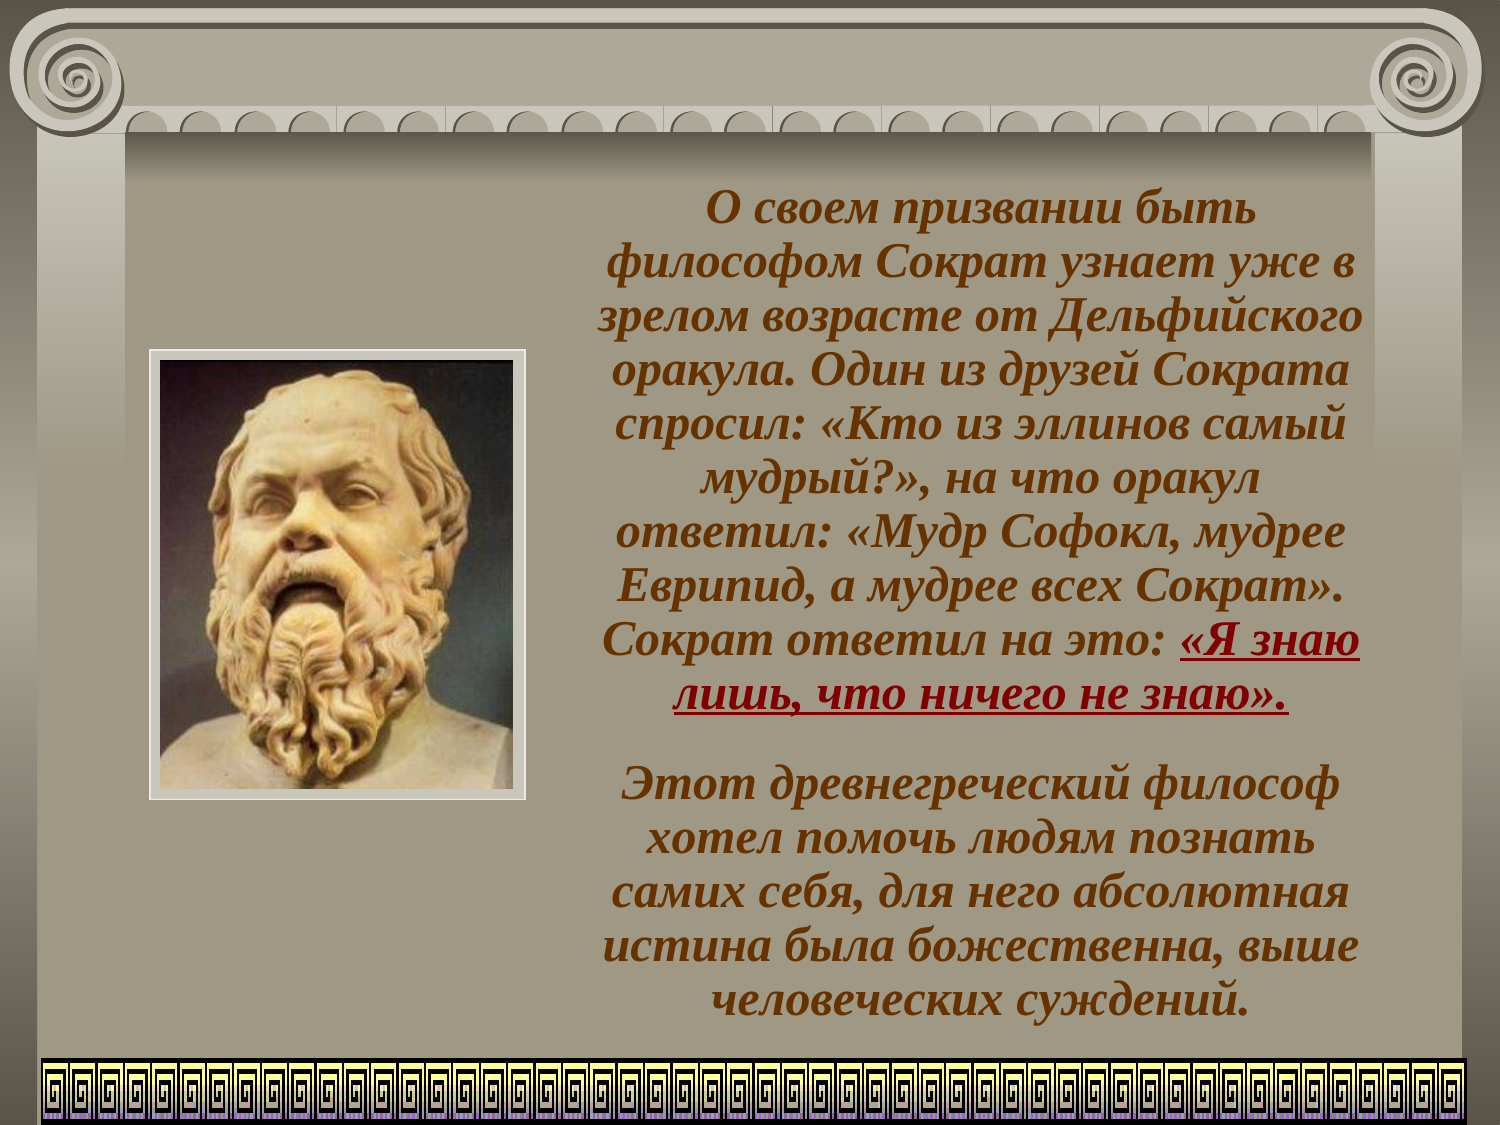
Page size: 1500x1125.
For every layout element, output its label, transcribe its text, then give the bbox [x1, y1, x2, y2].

text_box О своем призвании быть философом Сократ узнает уже в зрелом возрасте от Дельфийского оракула. Один из друзей Сократа спросил: «Кто из эллинов самый мудрый?», на что оракул ответил: «Мудр Софокл, мудрее Еврипид, а мудрее всех Сократ». Сократ ответил на это: «Я знаю лишь, что ничего не знаю». Этот древнегреческий философ хотел помочь людям познать самих себя, для него абсолютная истина была божественна, выше человеческих суждений. [575, 172, 1388, 1035]
picture [41, 1058, 1467, 1125]
text_box [150, 349, 525, 800]
picture [160, 360, 513, 789]
